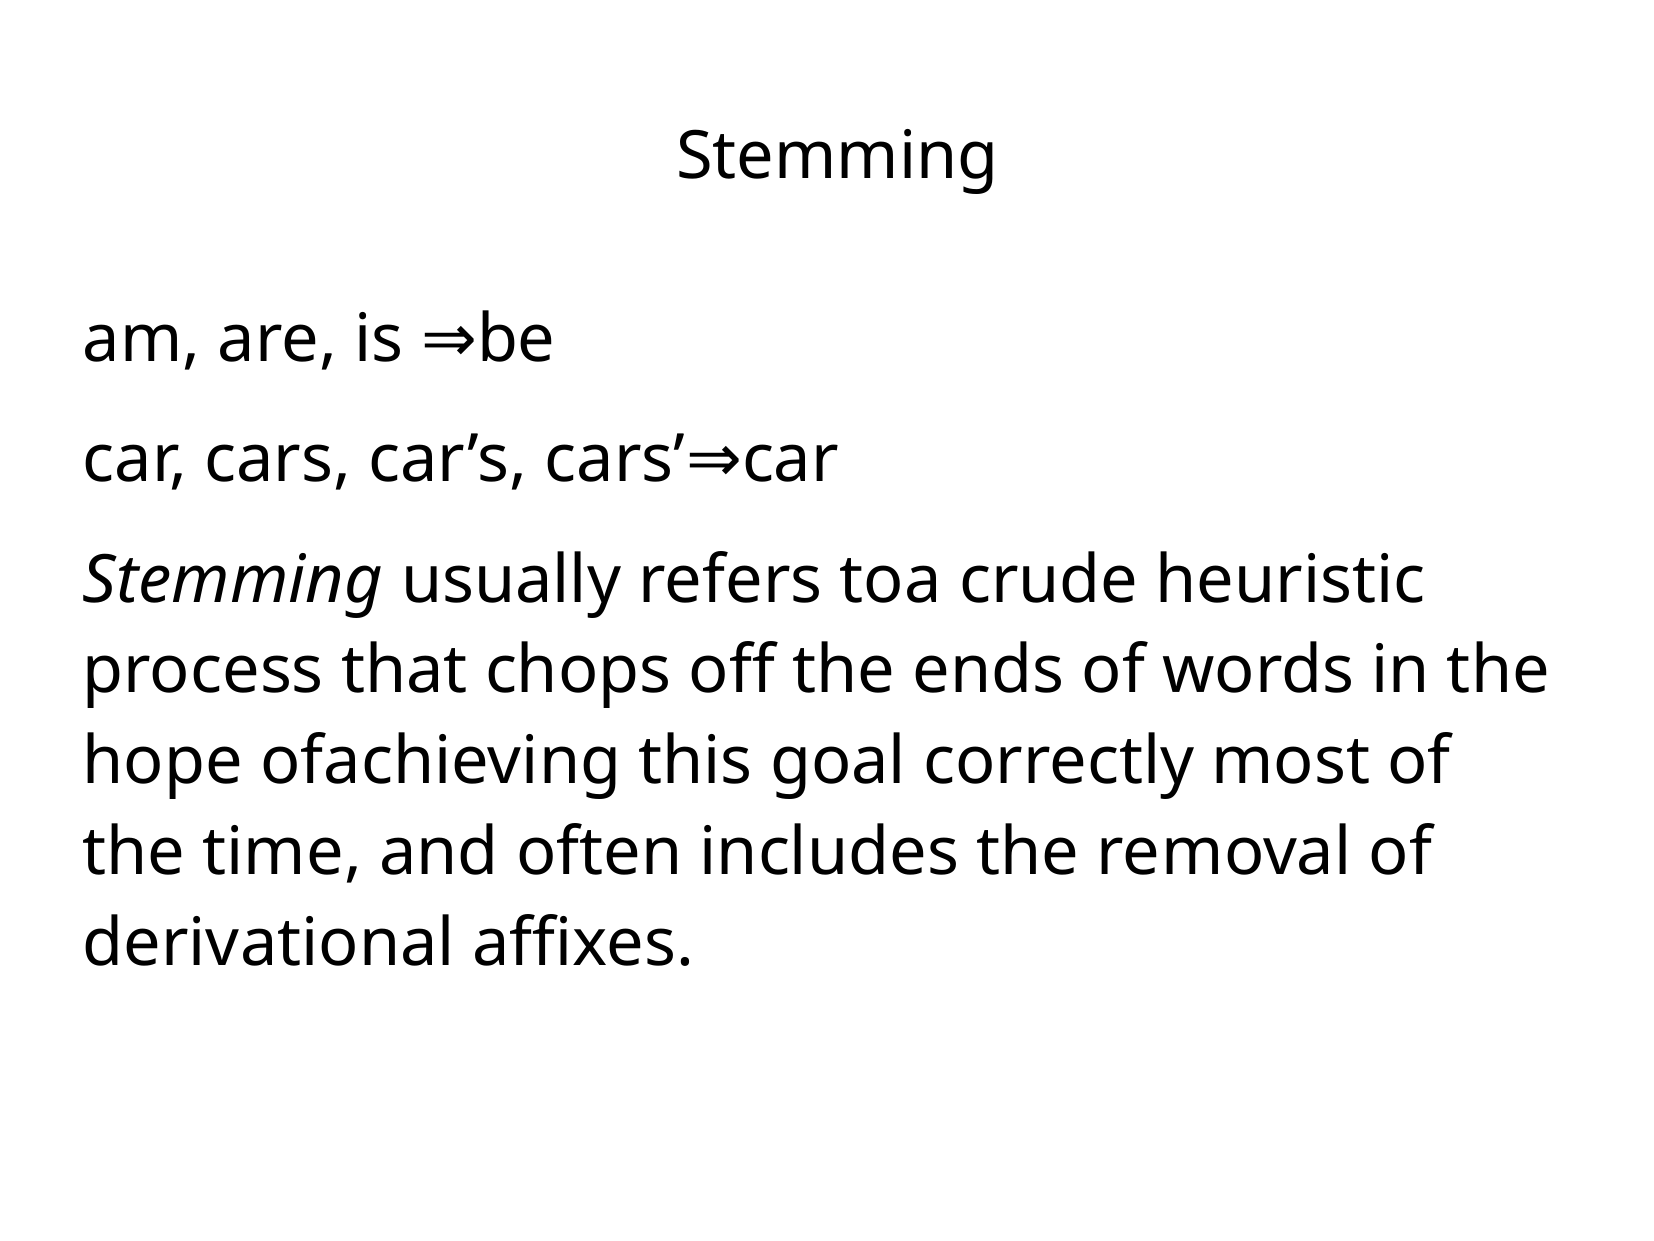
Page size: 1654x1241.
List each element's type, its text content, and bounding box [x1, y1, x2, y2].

title Stemming [82, 56, 1571, 250]
list am, are, is ⇒be car, cars, car’s, cars’⇒car Stemming usually refers toa crude heuristic process that chops off the ends of words in the hope ofachieving this goal correctly most of the time, and often includes the removal of derivational affixes. [82, 290, 1571, 1094]
